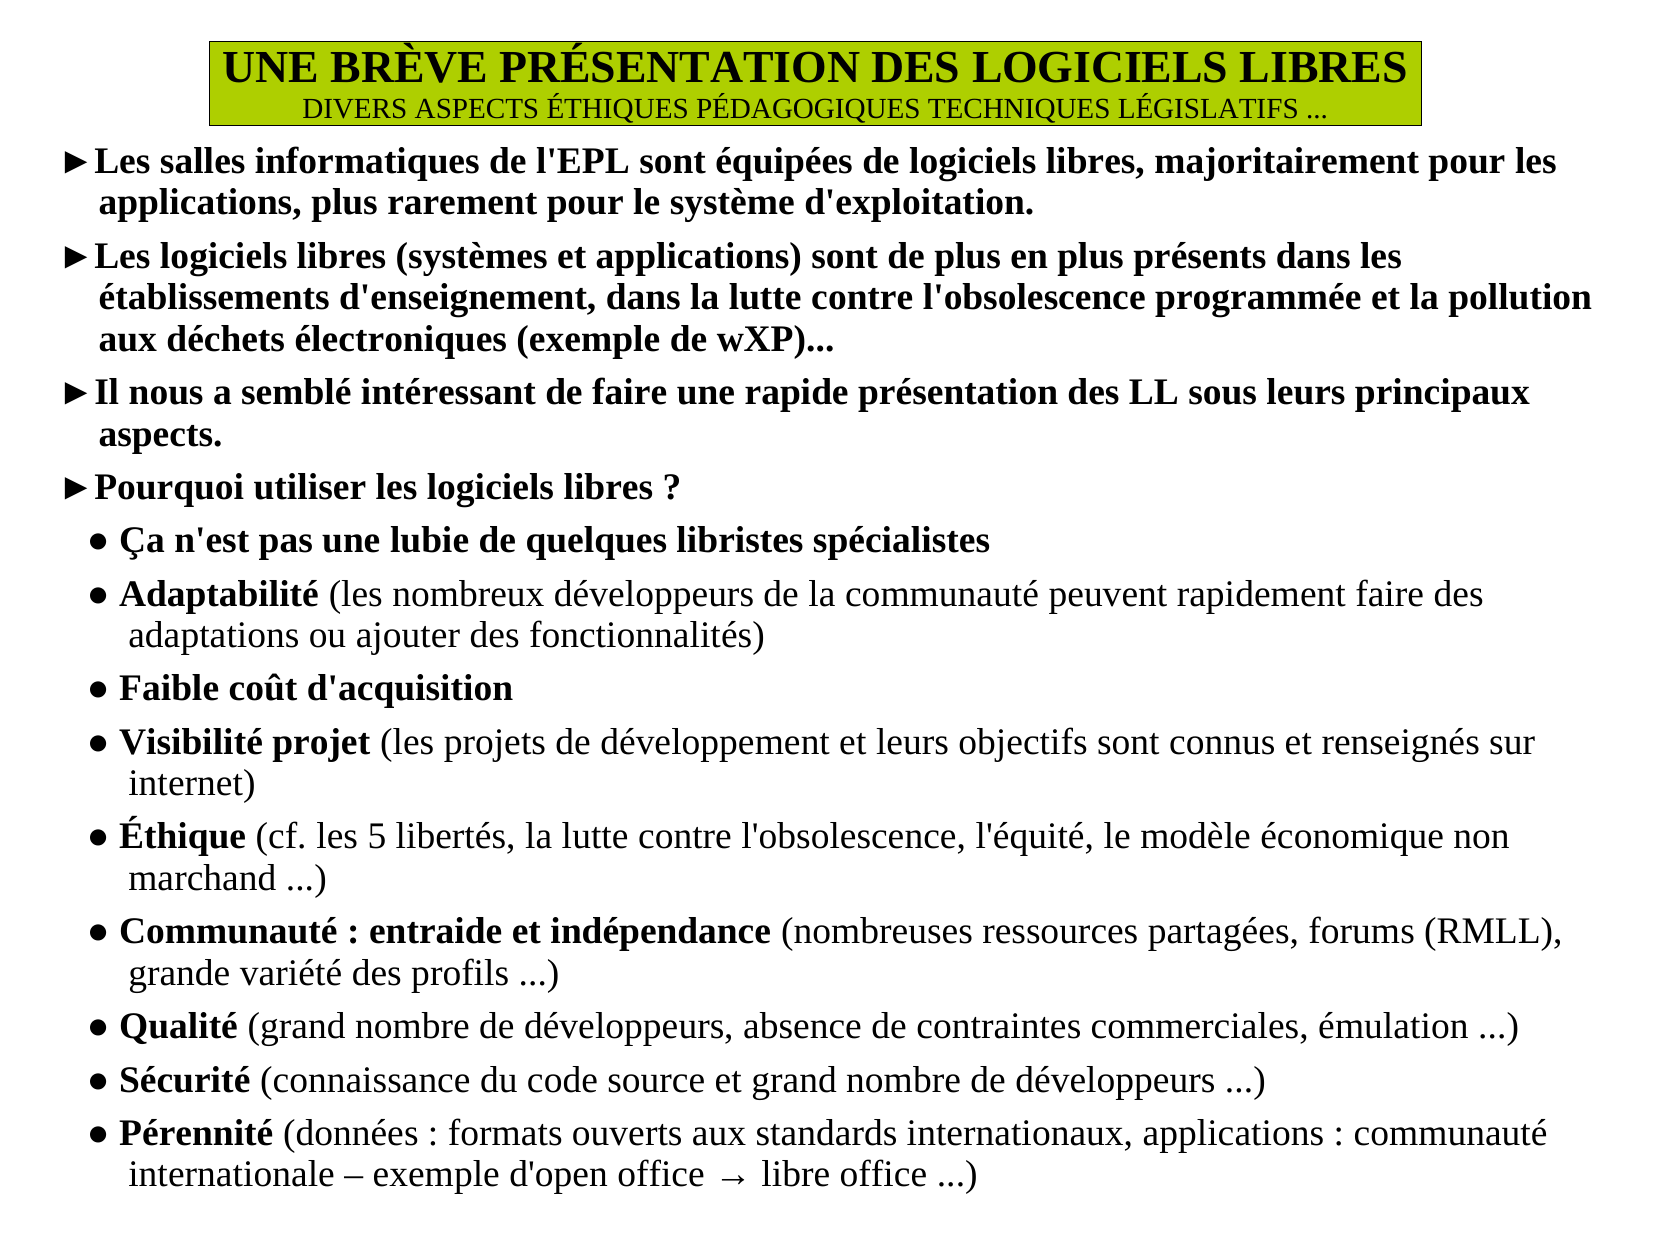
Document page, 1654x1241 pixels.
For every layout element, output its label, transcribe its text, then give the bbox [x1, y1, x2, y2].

text_box ►Les salles informatiques de l'EPL sont équipées de logiciels libres, majoritairement pour les applications, plus rarement pour le système d'exploitation. ►Les logiciels libres (systèmes et applications) sont de plus en plus présents dans les établissements d'enseignement, dans la lutte contre l'obsolescence programmée et la pollution aux déchets électroniques (exemple de wXP)... ►Il nous a semblé intéressant de faire une rapide présentation des LL sous leurs principaux aspects. ►Pourquoi utiliser les logiciels libres ? ● Ça n'est pas une lubie de quelques libristes spécialistes ● Adaptabilité (les nombreux développeurs de la communauté peuvent rapidement faire des adaptations ou ajouter des fonctionnalités) ● Faible coût d'acquisition ● Visibilité projet (les projets de développement et leurs objectifs sont connus et renseignés sur internet) ● Éthique (cf. les 5 libertés, la lutte contre l'obsolescence, l'équité, le modèle économique non marchand ...) ● Communauté : entraide et indépendance (nombreuses ressources partagées, forums (RMLL), grande variété des profils ...) ● Qualité (grand nombre de développeurs, absence de contraintes commerciales, émulation ...) ● Sécurité (connaissance du code source et grand nombre de développeurs ...) ● Pérennité (données : formats ouverts aux standards internationaux, applications : communauté internationale – exemple d'open office → libre office ...) [57, 139, 1614, 1201]
text_box UNE BRÈVE PRÉSENTATION DES LOGICIELS LIBRES DIVERS ASPECTS ÉTHIQUES PÉDAGOGIQUES TECHNIQUES LÉGISLATIFS ... [209, 41, 1422, 126]
